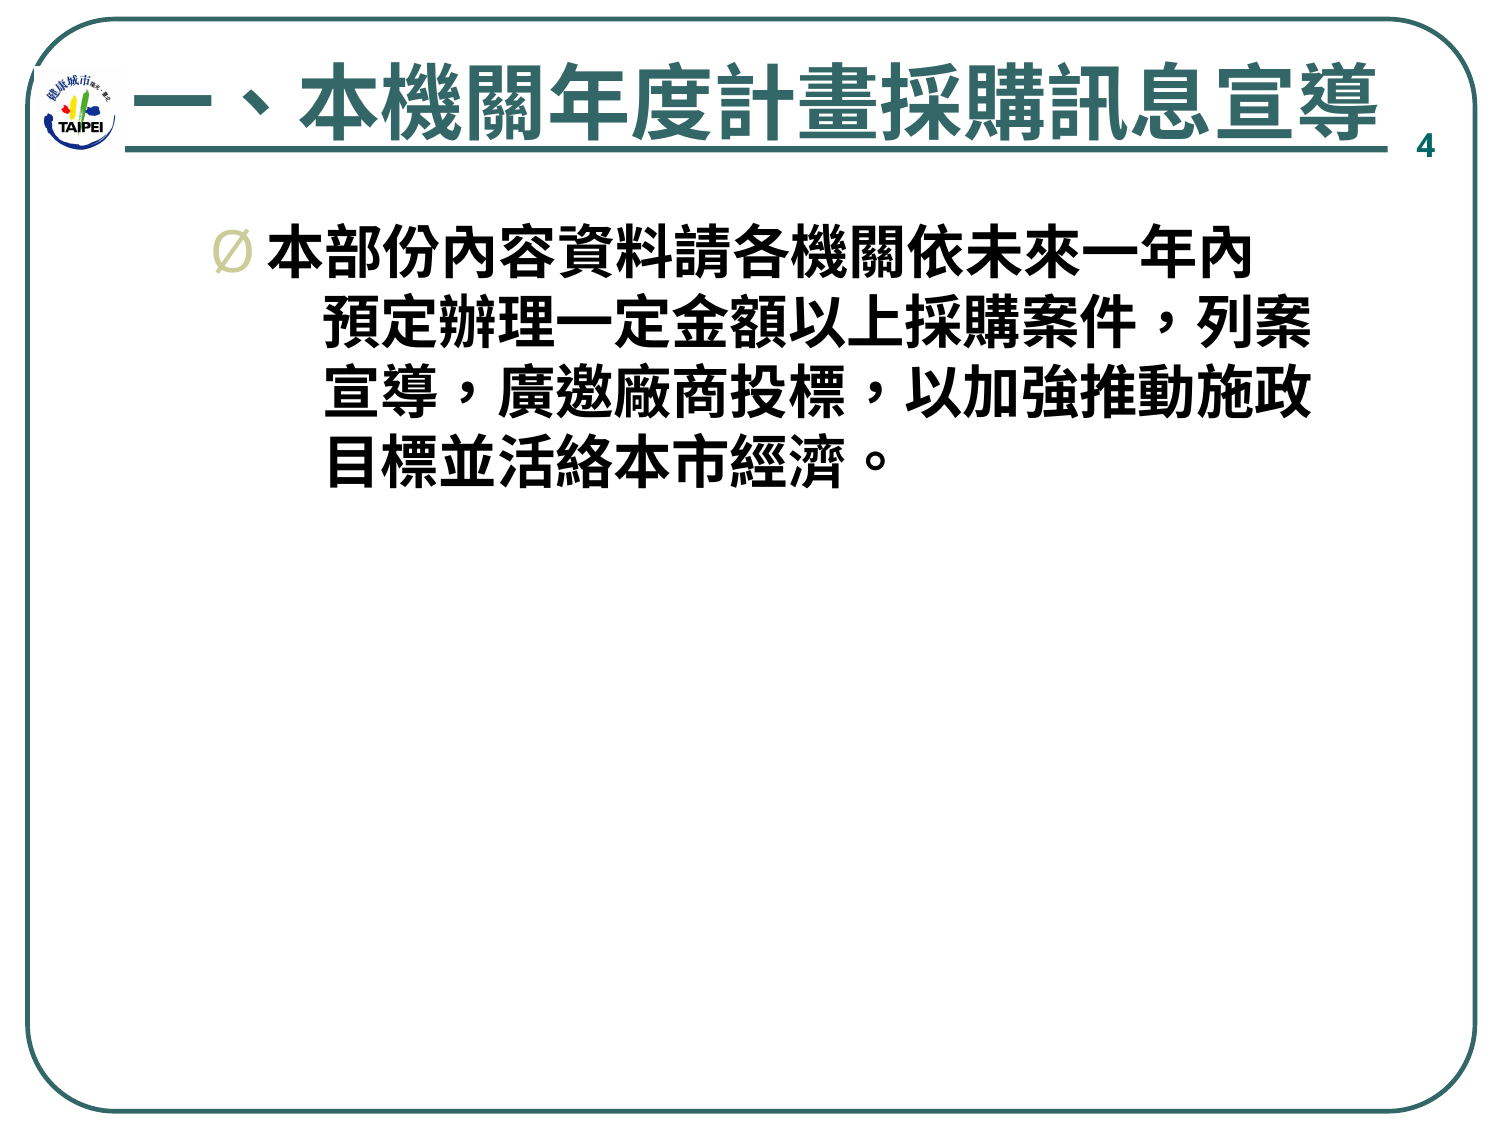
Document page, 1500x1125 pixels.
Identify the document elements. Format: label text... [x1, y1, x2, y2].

list 本部份內容資料請各機關依未來一年內預定辦理一定金額以上採購案件，列案宣導，廣邀廠商投標，以加強推動施政目標並活絡本市經濟。 [194, 208, 1329, 1005]
title 一、本機關年度計畫採購訊息宣導 [88, 42, 1423, 149]
